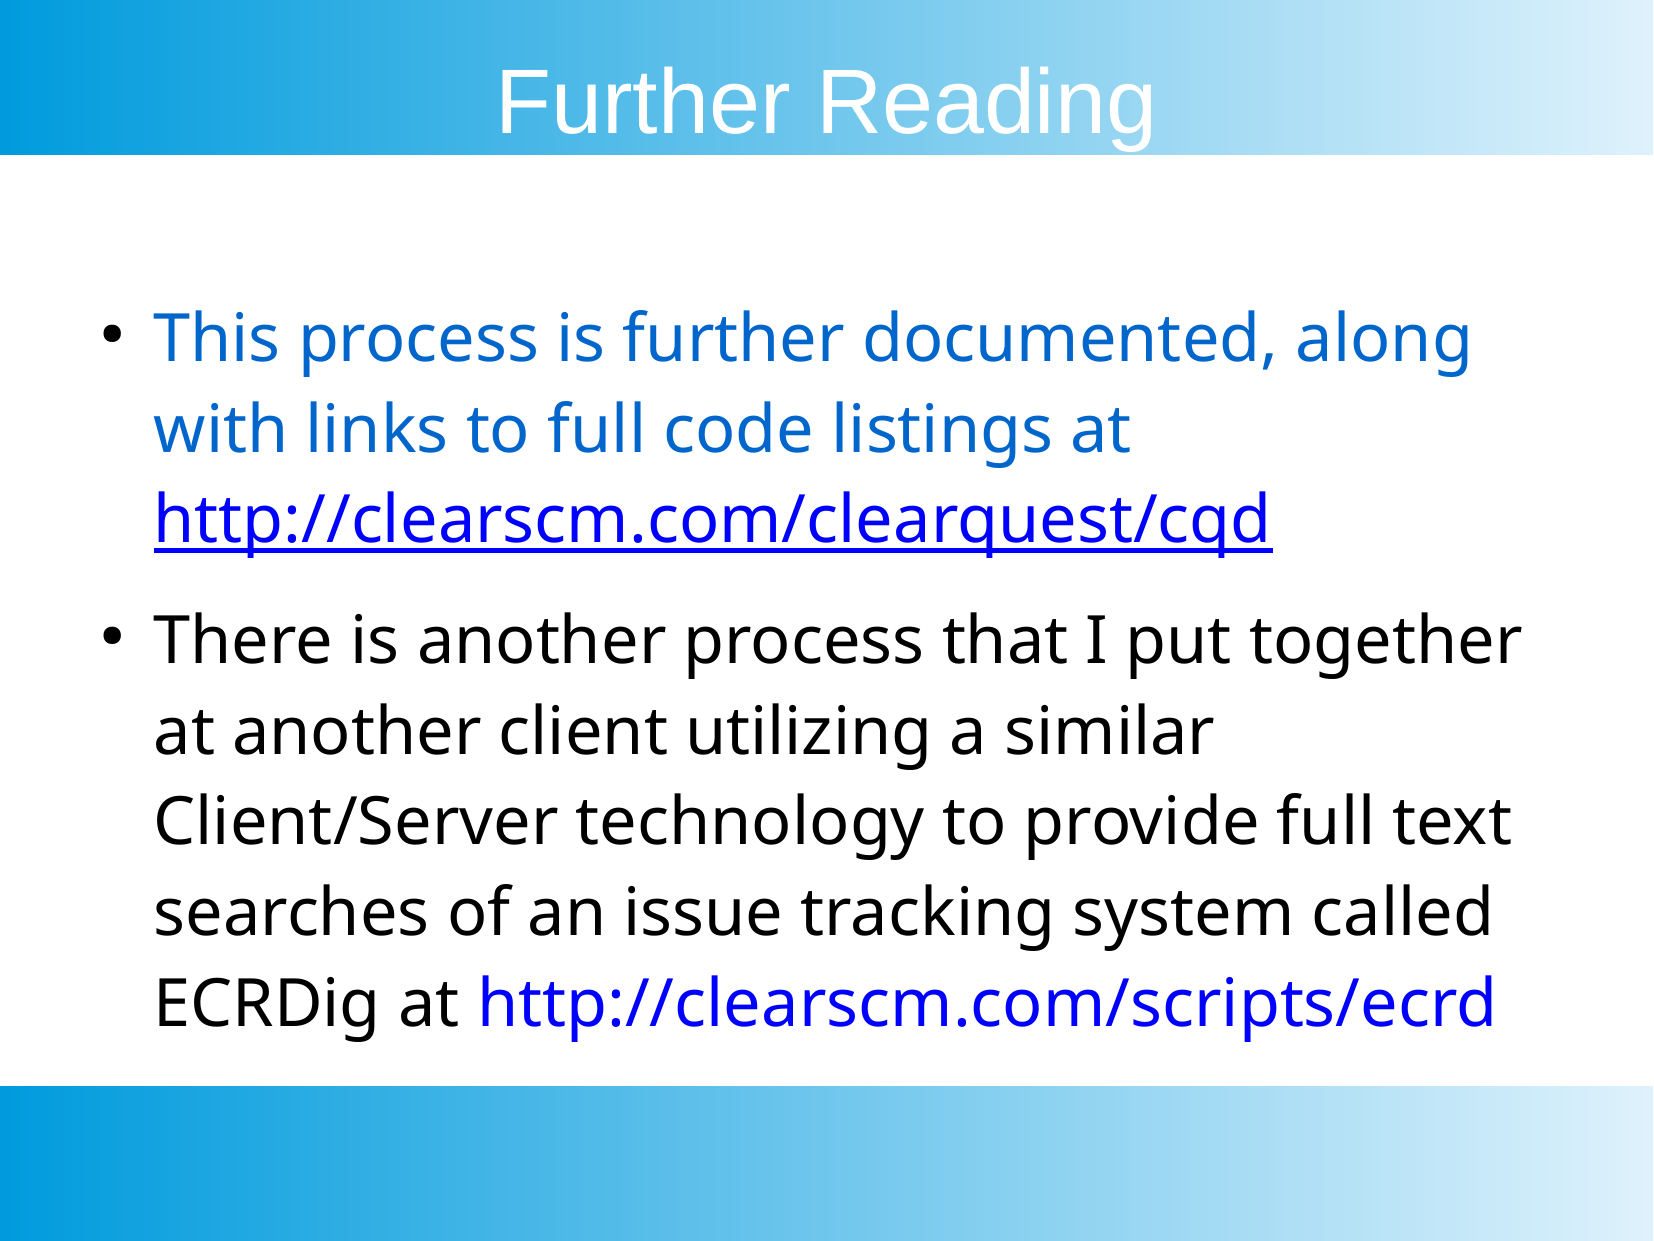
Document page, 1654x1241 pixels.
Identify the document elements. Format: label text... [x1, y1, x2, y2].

title Further Reading [82, 49, 1571, 155]
list This process is further documented, along with links to full code listings at http://clearscm.com/clearquest/cqd There is another process that I put together at another client utilizing a similar Client/Server technology to provide full text searches of an issue tracking system called ECRDig at http://clearscm.com/scripts/ecrd [82, 290, 1571, 1010]
